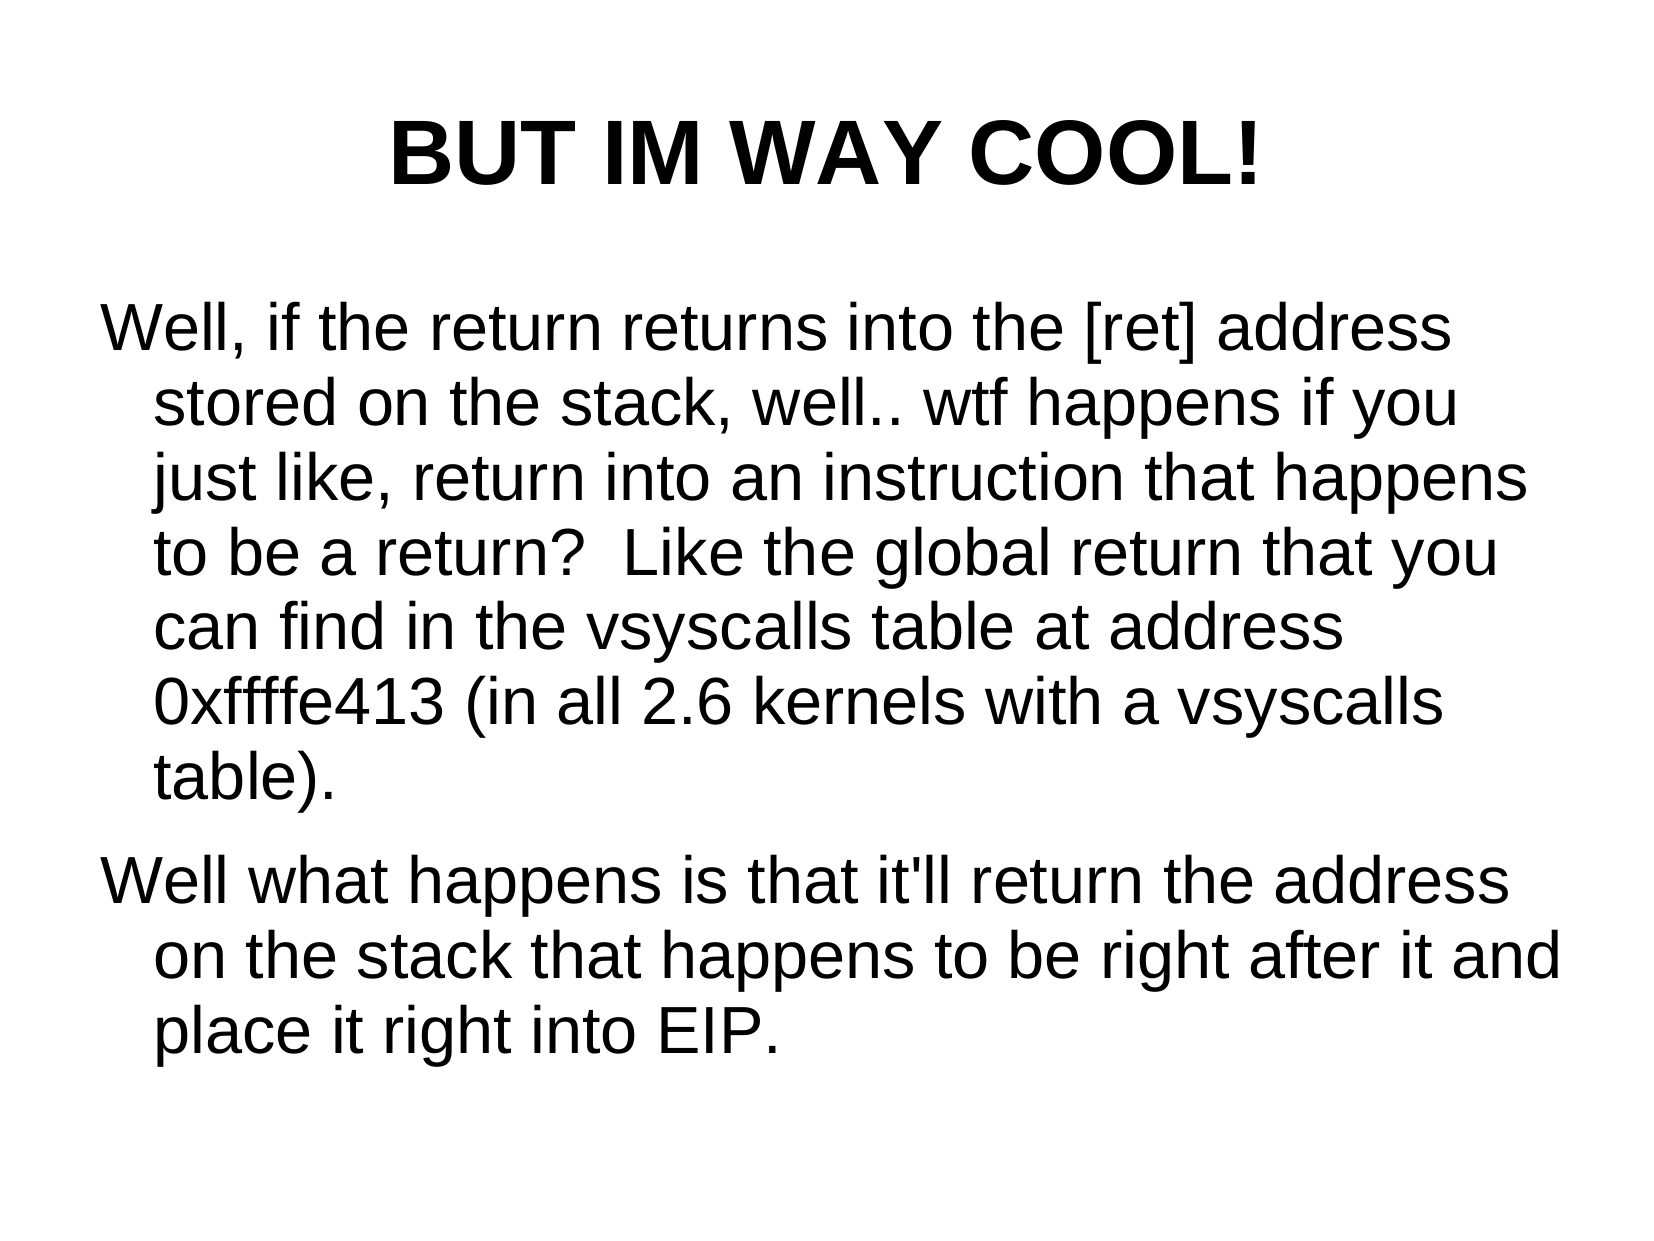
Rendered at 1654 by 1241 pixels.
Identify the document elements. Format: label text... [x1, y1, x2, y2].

list Well, if the return returns into the [ret] address stored on the stack, well.. wtf happens if you just like, return into an instruction that happens to be a return? Like the global return that you can find in the vsyscalls table at address 0xffffe413 (in all 2.6 kernels with a vsyscalls table). Well what happens is that it'll return the address on the stack that happens to be right after it and place it right into EIP. [82, 290, 1571, 1109]
title BUT IM WAY COOL! [82, 49, 1571, 257]
